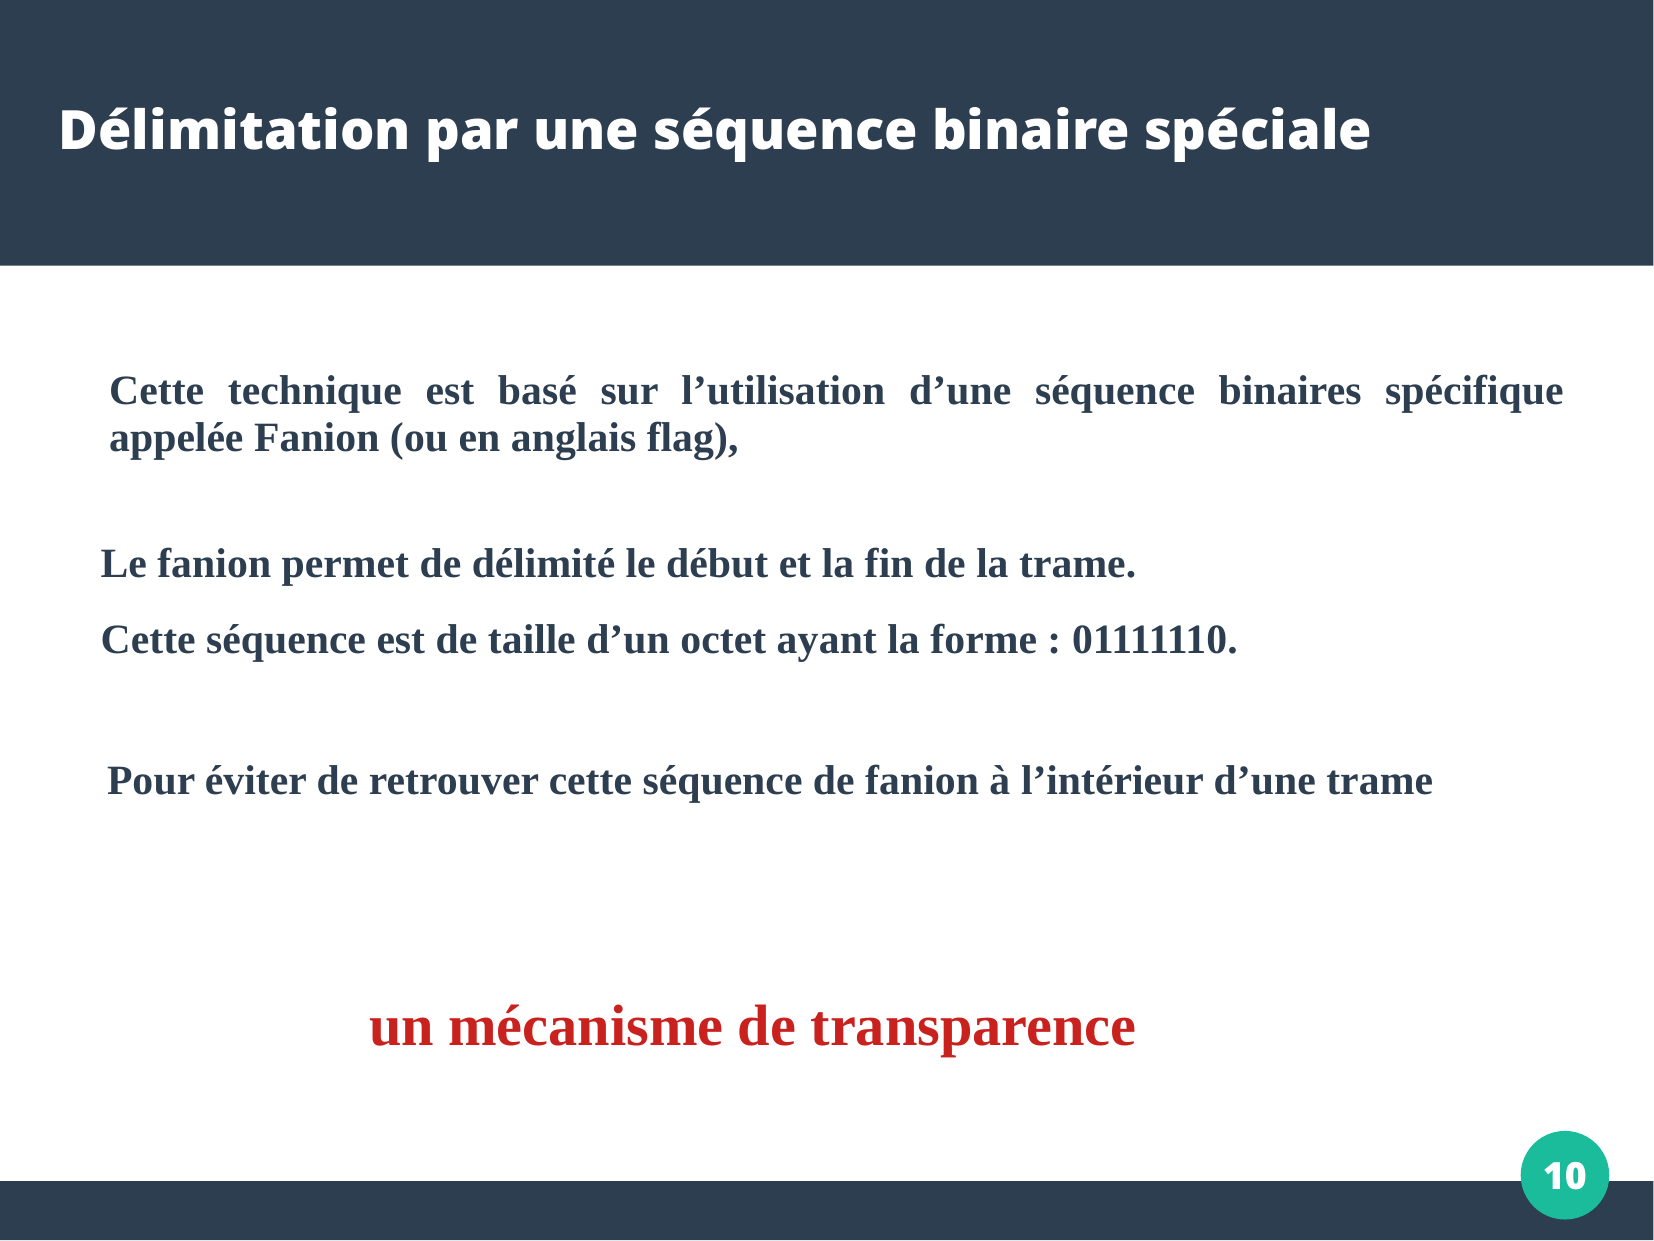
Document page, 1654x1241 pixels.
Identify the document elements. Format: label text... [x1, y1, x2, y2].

text_box Le fanion permet de délimité le début et la fin de la trame. Cette séquence est de taille d’un octet ayant la forme : 01111110. [100, 540, 1418, 739]
title Délimitation par une séquence binaire spéciale [59, 49, 1595, 207]
text_box un mécanisme de transparence [354, 986, 1323, 1131]
text_box Cette technique est basé sur l’utilisation d’une séquence binaires spécifique appelée Fanion (ou en anglais flag), [94, 360, 1580, 593]
text_box Pour éviter de retrouver cette séquence de fanion à l’intérieur d’une trame [107, 756, 1548, 804]
